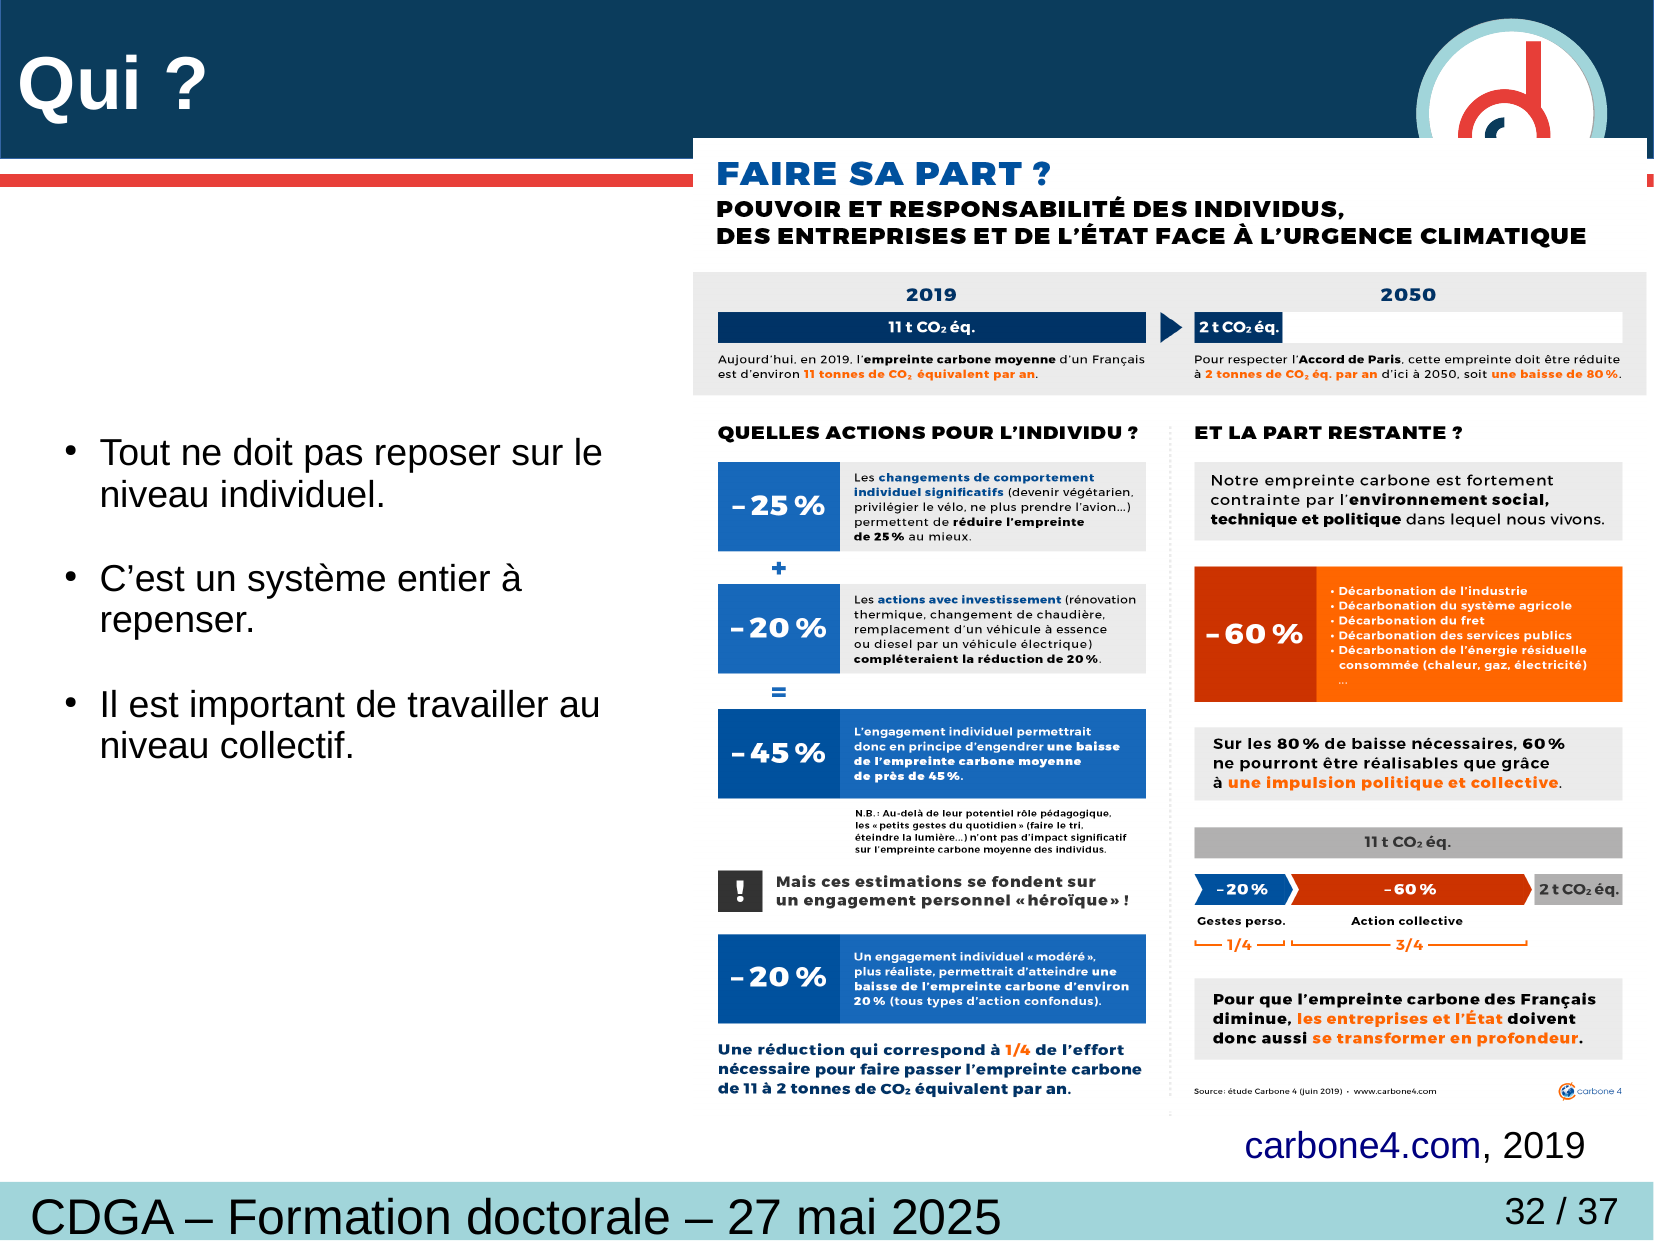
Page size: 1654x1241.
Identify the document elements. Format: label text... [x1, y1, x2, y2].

title Qui ? [17, 11, 1412, 159]
picture [693, 41, 1647, 1116]
text_box Tout ne doit pas reposer sur le niveau individuel. C’est un système entier à repenser. Il est important de travailler au niveau collectif. [49, 423, 632, 817]
text_box carbone4.com, 2019 [1229, 1117, 1630, 1175]
